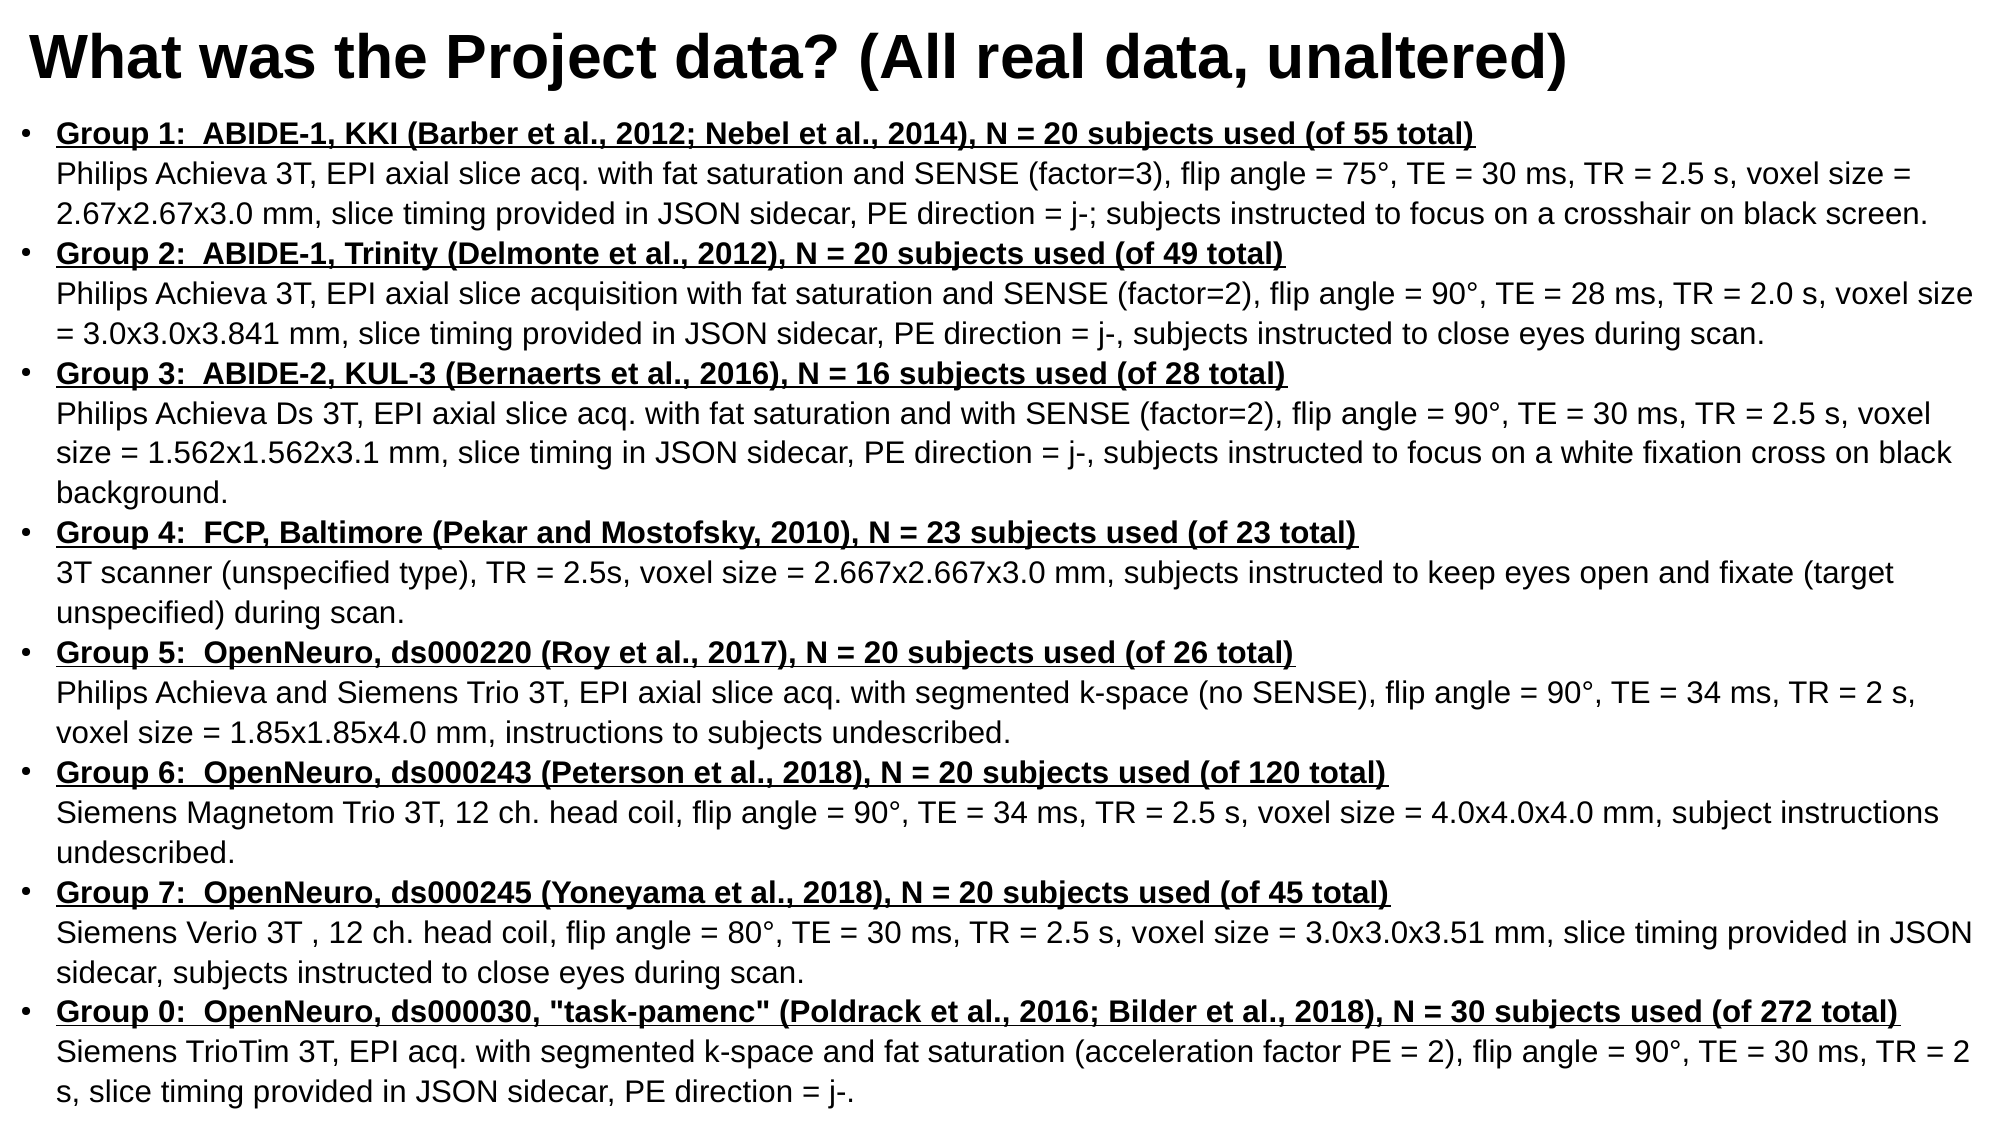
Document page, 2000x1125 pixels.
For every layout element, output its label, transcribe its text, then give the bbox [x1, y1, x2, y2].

text_box Group 1: ABIDE-1, KKI (Barber et al., 2012; Nebel et al., 2014), N = 20 subjects used (of 55 total) Philips Achieva 3T, EPI axial slice acq. with fat saturation and SENSE (factor=3), flip angle = 75°, TE = 30 ms, TR = 2.5 s, voxel size = 2.67x2.67x3.0 mm, slice timing provided in JSON sidecar, PE direction = j-; subjects instructed to focus on a crosshair on black screen. Group 2: ABIDE-1, Trinity (Delmonte et al., 2012), N = 20 subjects used (of 49 total) Philips Achieva 3T, EPI axial slice acquisition with fat saturation and SENSE (factor=2), flip angle = 90°, TE = 28 ms, TR = 2.0 s, voxel size = 3.0x3.0x3.841 mm, slice timing provided in JSON sidecar, PE direction = j-, subjects instructed to close eyes during scan. Group 3: ABIDE-2, KUL-3 (Bernaerts et al., 2016), N = 16 subjects used (of 28 total) Philips Achieva Ds 3T, EPI axial slice acq. with fat saturation and with SENSE (factor=2), flip angle = 90°, TE = 30 ms, TR = 2.5 s, voxel size = 1.562x1.562x3.1 mm, slice timing in JSON sidecar, PE direction = j-, subjects instructed to focus on a white fixation cross on black background. Group 4: FCP, Baltimore (Pekar and Mostofsky, 2010), N = 23 subjects used (of 23 total) 3T scanner (unspecified type), TR = 2.5s, voxel size = 2.667x2.667x3.0 mm, subjects instructed to keep eyes open and fixate (target unspecified) during scan. Group 5: OpenNeuro, ds000220 (Roy et al., 2017), N = 20 subjects used (of 26 total) Philips Achieva and Siemens Trio 3T, EPI axial slice acq. with segmented k-space (no SENSE), flip angle = 90°, TE = 34 ms, TR = 2 s, voxel size = 1.85x1.85x4.0 mm, instructions to subjects undescribed. Group 6: OpenNeuro, ds000243 (Peterson et al., 2018), N = 20 subjects used (of 120 total) Siemens Magnetom Trio 3T, 12 ch. head coil, flip angle = 90°, TE = 34 ms, TR = 2.5 s, voxel size = 4.0x4.0x4.0 mm, subject instructions undescribed. Group 7: OpenNeuro, ds000245 (Yoneyama et al., 2018), N = 20 subjects used (of 45 total) Siemens Verio 3T , 12 ch. head coil, flip angle = 80°, TE = 30 ms, TR = 2.5 s, voxel size = 3.0x3.0x3.51 mm, slice timing provided in JSON sidecar, subjects instructed to close eyes during scan. Group 0: OpenNeuro, ds000030, "task-pamenc" (Poldrack et al., 2016; Bilder et al., 2018), N = 30 subjects used (of 272 total) Siemens TrioTim 3T, EPI acq. with segmented k-space and fat saturation (acceleration factor PE = 2), flip angle = 90°, TE = 30 ms, TR = 2 s, slice timing provided in JSON sidecar, PE direction = j-. [5, 103, 1999, 1117]
text_box What was the Project data? (All real data, unaltered) [14, 15, 1585, 100]
